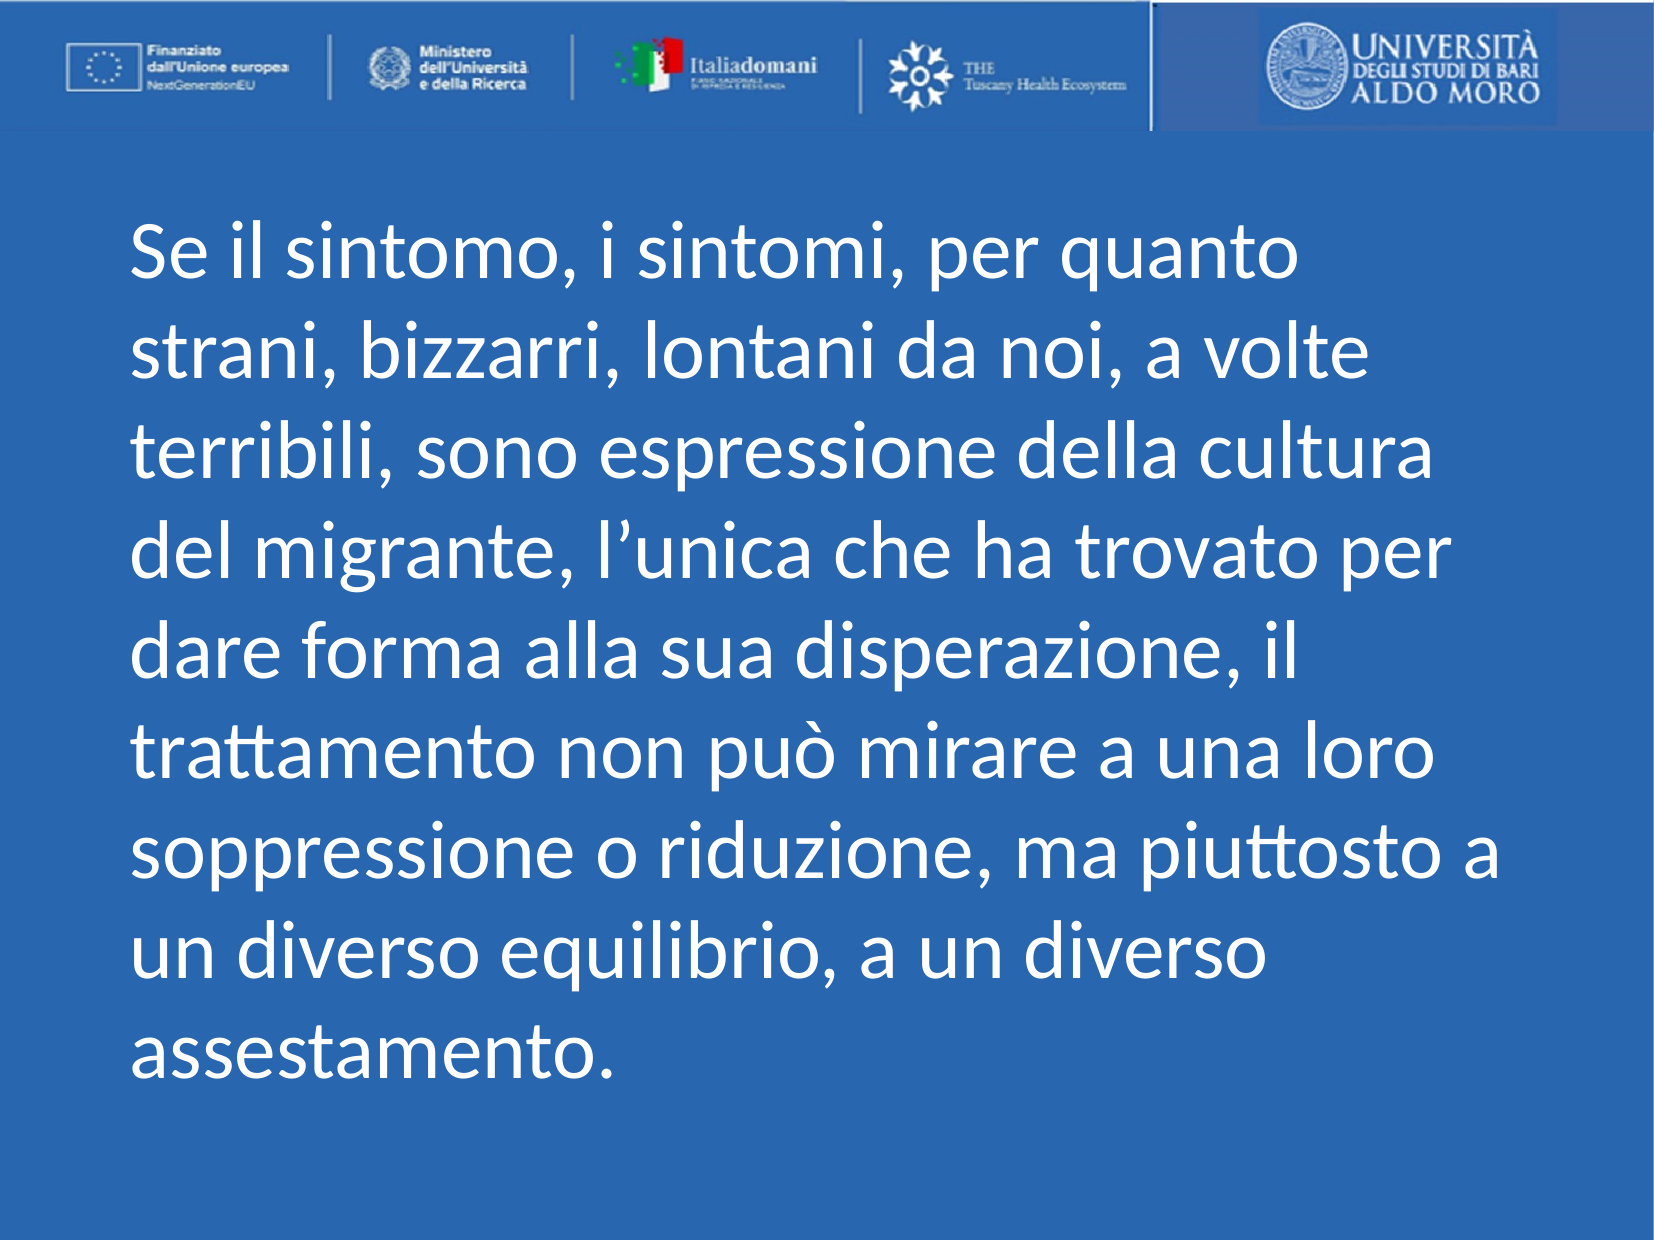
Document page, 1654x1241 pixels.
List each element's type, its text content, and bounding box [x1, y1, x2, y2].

subtitle Se il sintomo, i sintomi, per quanto strani, bizzarri, lontani da noi, a volte terribili, sono espressione della cultura del migrante, l’unica che ha trovato per dare forma alla sua disperazione, il trattamento non può mirare a una loro soppressione o riduzione, ma piuttosto a un diverso equilibrio, a un diverso assestamento. [115, 187, 1539, 926]
picture [0, 0, 1654, 132]
